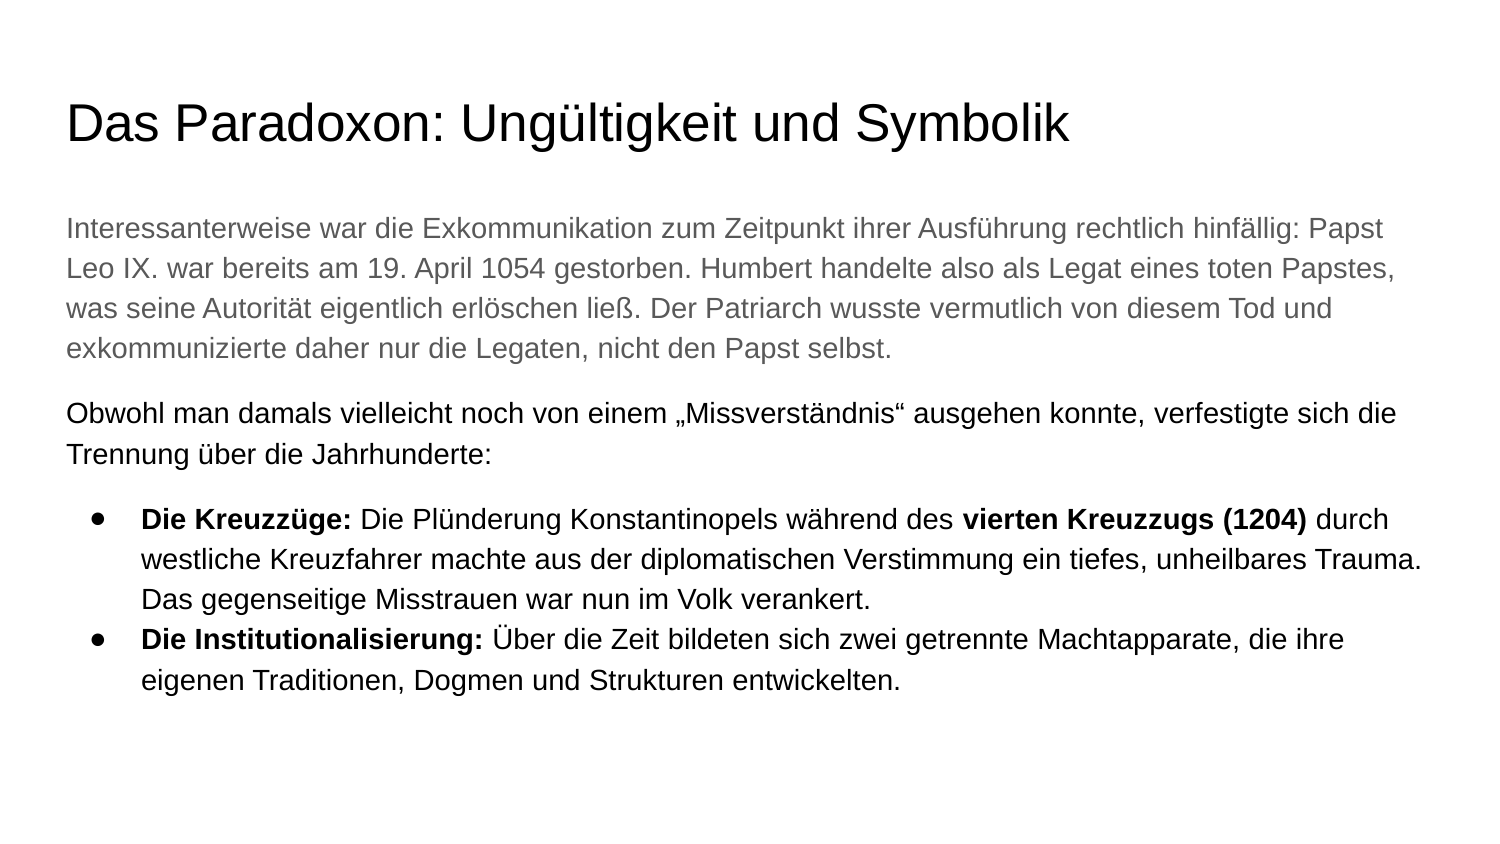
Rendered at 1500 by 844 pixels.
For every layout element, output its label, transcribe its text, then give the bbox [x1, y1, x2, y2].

list Interessanterweise war die Exkommunikation zum Zeitpunkt ihrer Ausführung rechtlich hinfällig: Papst Leo IX. war bereits am 19. April 1054 gestorben. Humbert handelte also als Legat eines toten Papstes, was seine Autorität eigentlich erlöschen ließ. Der Patriarch wusste vermutlich von diesem Tod und exkommunizierte daher nur die Legaten, nicht den Papst selbst. Obwohl man damals vielleicht noch von einem „Missverständnis“ ausgehen konnte, verfestigte sich die Trennung über die Jahrhunderte: Die Kreuzzüge: Die Plünderung Konstantinopels während des vierten Kreuzzugs (1204) durch westliche Kreuzfahrer machte aus der diplomatischen Verstimmung ein tiefes, unheilbares Trauma. Das gegenseitige Misstrauen war nun im Volk verankert. Die Institutionalisierung: Über die Zeit bildeten sich zwei getrennte Machtapparate, die ihre eigenen Traditionen, Dogmen und Strukturen entwickelten. [51, 189, 1449, 750]
title Das Paradoxon: Ungültigkeit und Symbolik [51, 72, 1449, 167]
